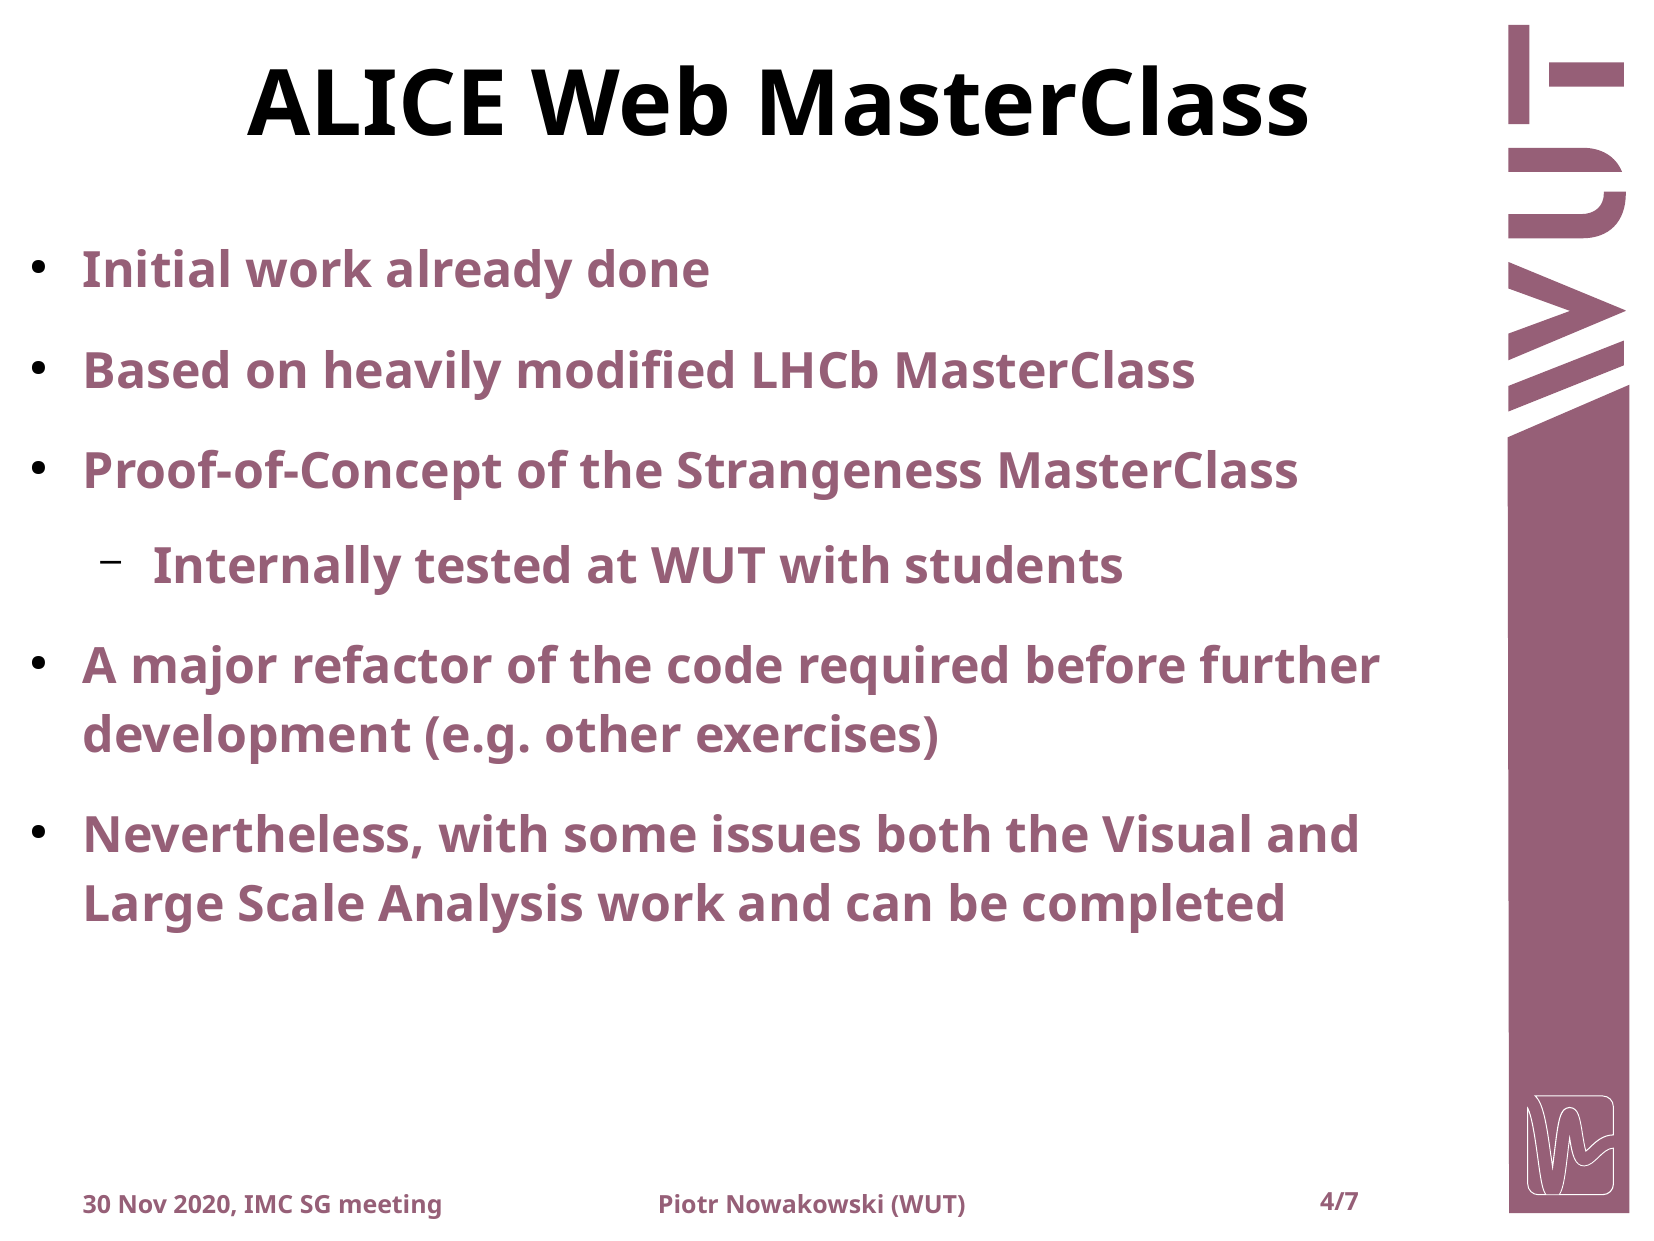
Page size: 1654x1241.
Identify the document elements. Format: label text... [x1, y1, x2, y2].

title ALICE Web MasterClass [82, 0, 1477, 211]
list Initial work already done Based on heavily modified LHCb MasterClass Proof-of-Concept of the Strangeness MasterClass Internally tested at WUT with students A major refactor of the code required before further development (e.g. other exercises) Nevertheless, with some issues both the Visual and Large Scale Analysis work and can be completed [11, 64, 1426, 974]
